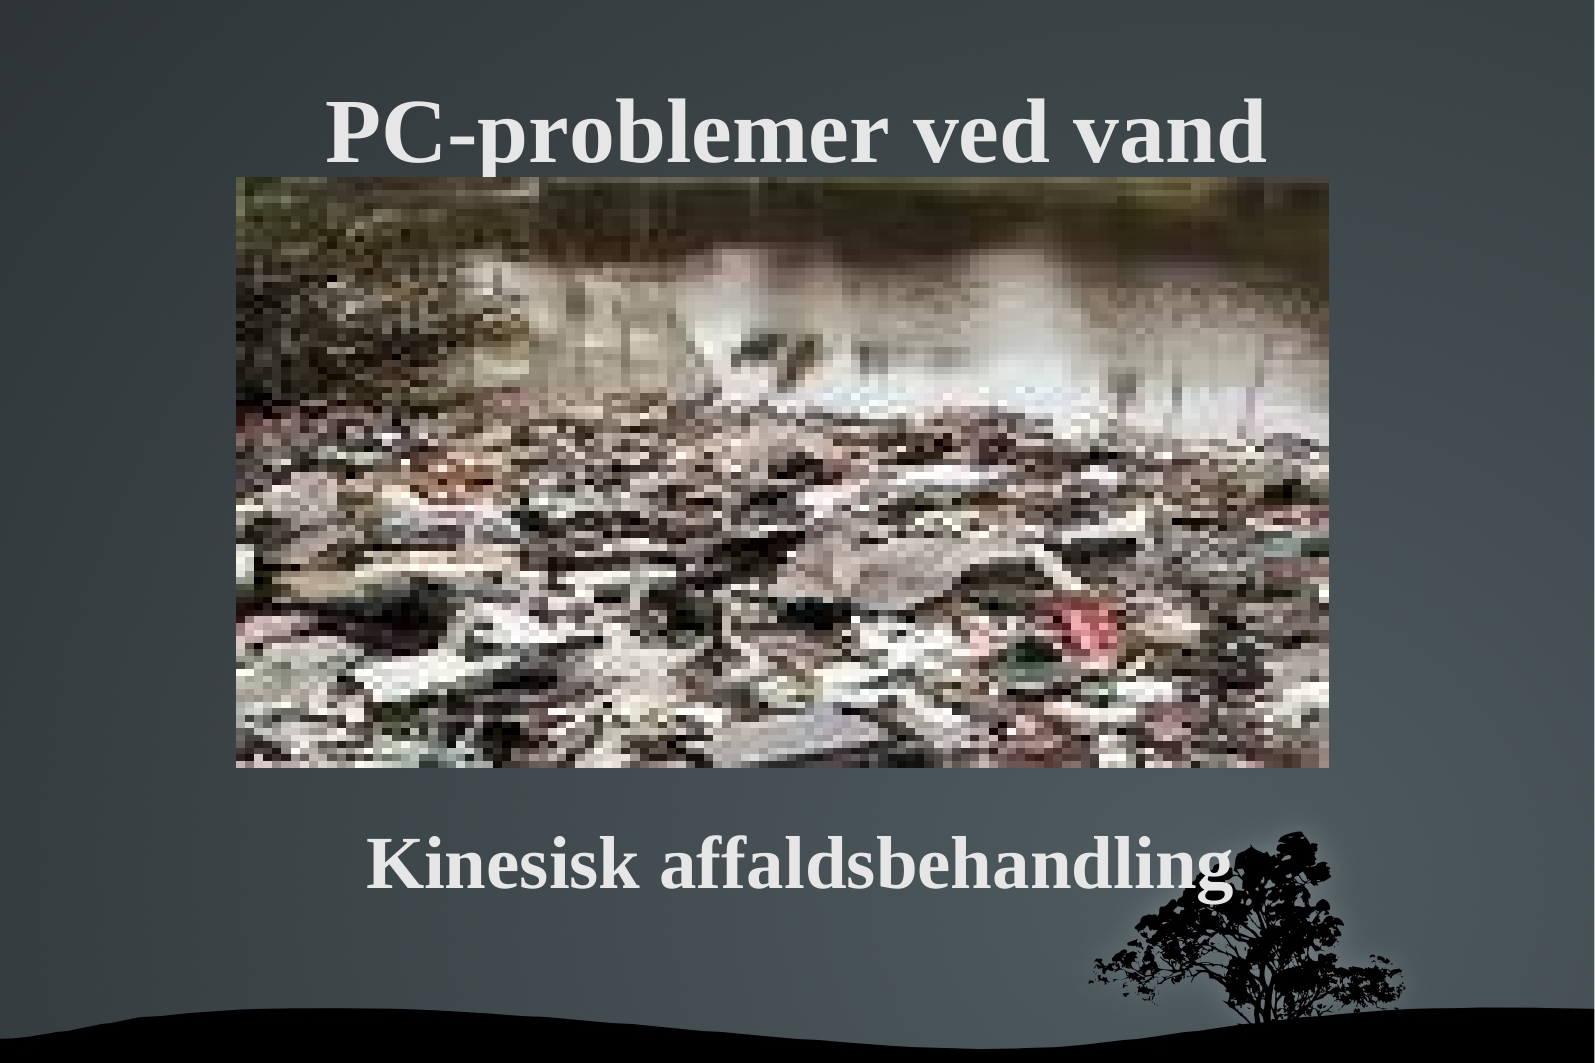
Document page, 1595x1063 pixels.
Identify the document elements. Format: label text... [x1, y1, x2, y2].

picture [0, 0, 1595, 1063]
text_box Kinesisk affaldsbehandling [206, 797, 1418, 918]
title PC-problemer ved vand [79, 31, 1515, 231]
